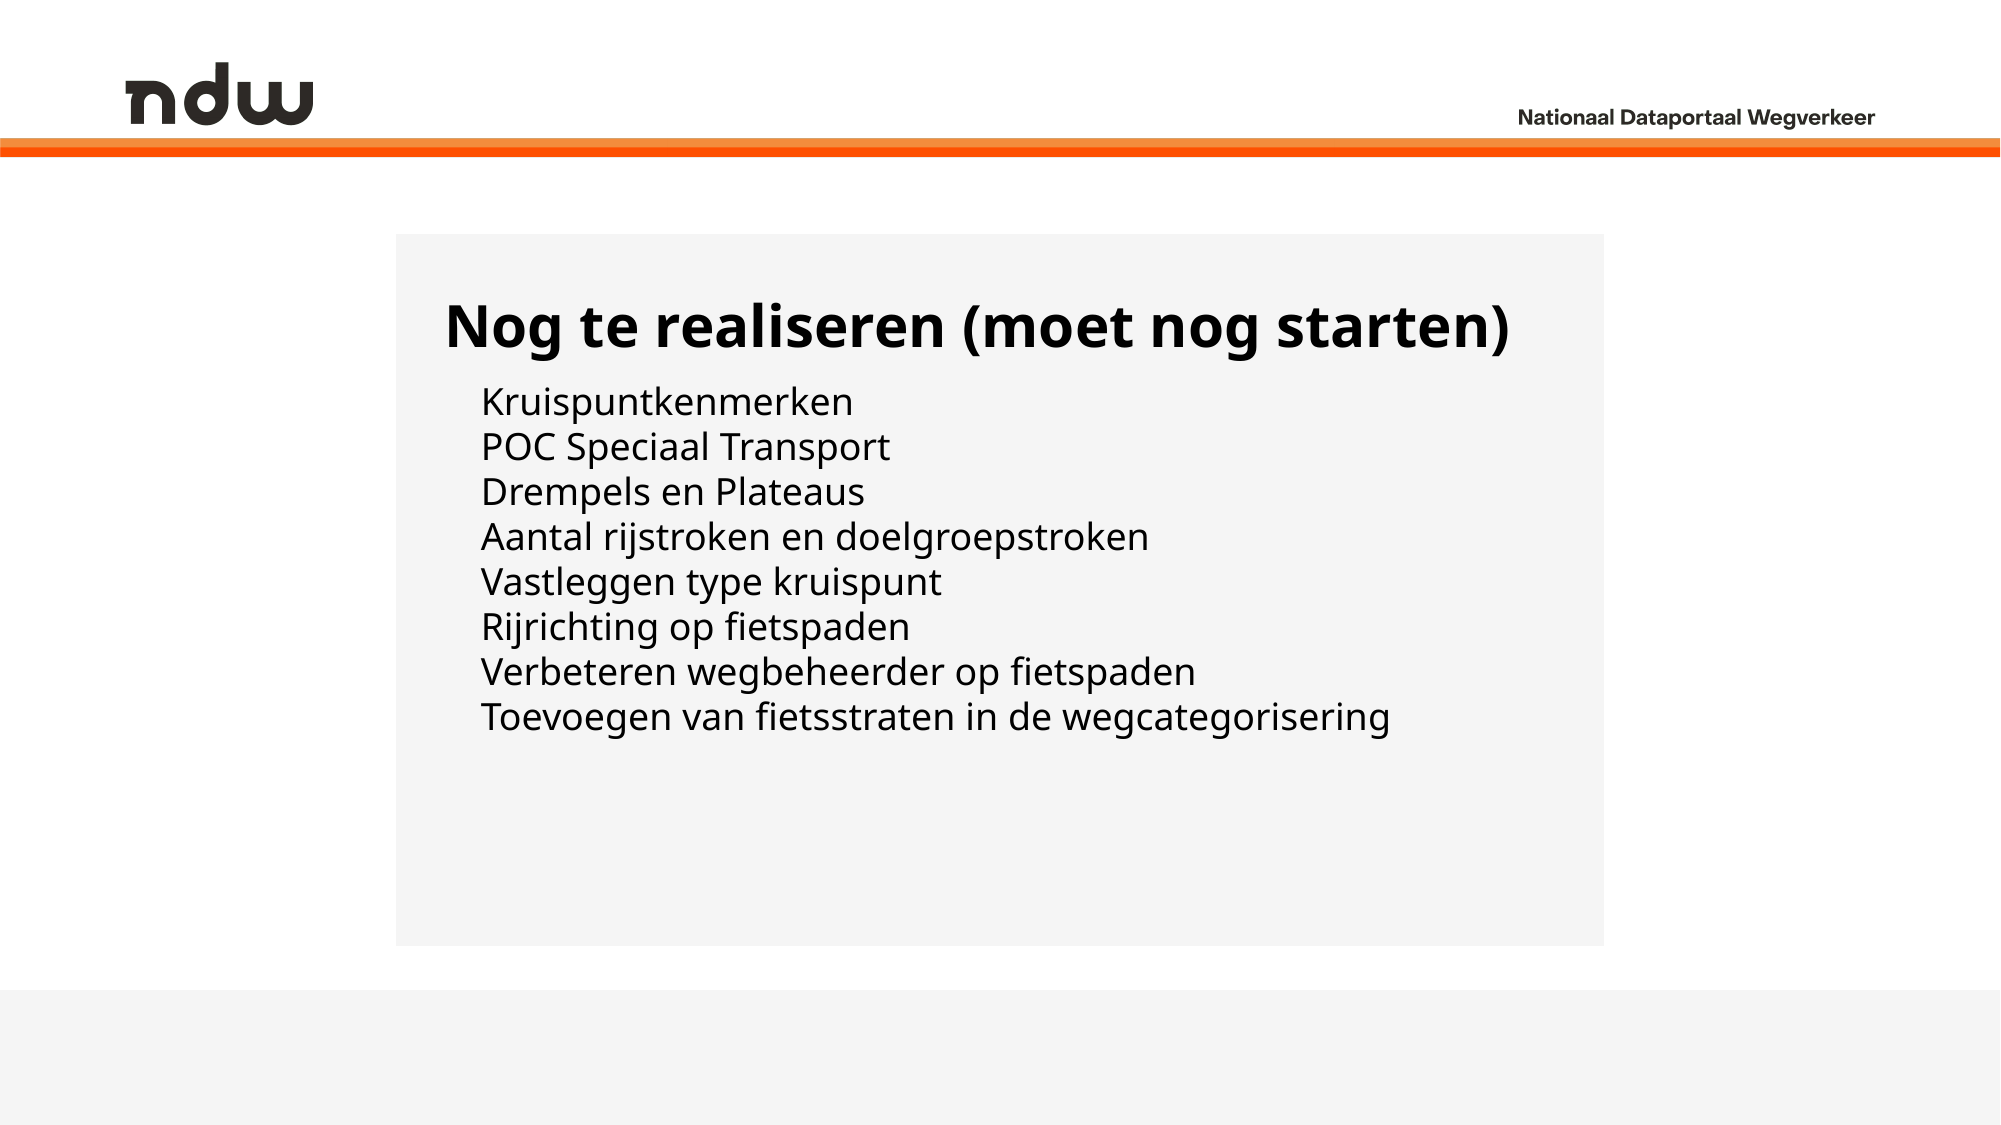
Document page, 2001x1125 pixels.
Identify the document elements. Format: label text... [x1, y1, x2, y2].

list Kruispuntkenmerken POC Speciaal Transport Drempels en Plateaus Aantal rijstroken en doelgroepstroken Vastleggen type kruispunt Rijrichting op fietspaden Verbeteren wegbeheerder op fietspaden Toevoegen van fietsstraten in de wegcategorisering [428, 370, 1597, 928]
title Nog te realiseren (moet nog starten) [429, 289, 1598, 383]
